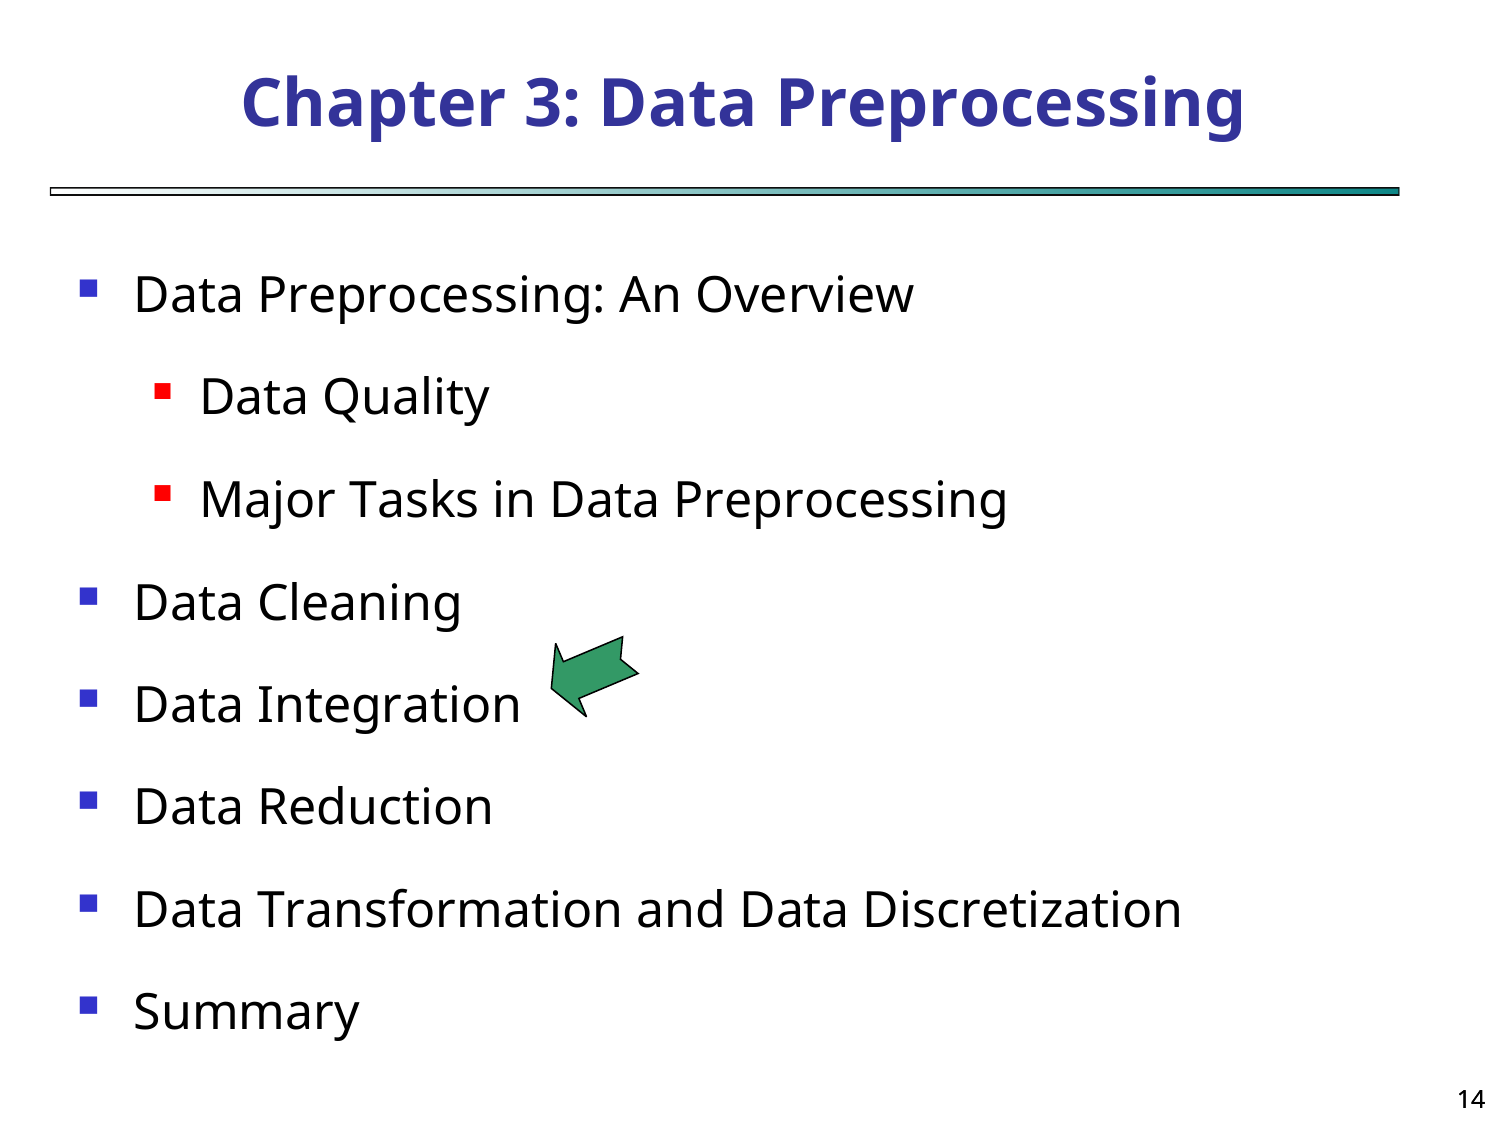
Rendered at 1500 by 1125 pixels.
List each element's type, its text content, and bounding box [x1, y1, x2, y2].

text_box [551, 636, 639, 717]
title Chapter 3: Data Preprocessing [24, 49, 1463, 150]
text_box 1 [1187, 1062, 1500, 1125]
list Data Preprocessing: An Overview Data Quality Major Tasks in Data Preprocessing Data Cleaning Data Integration Data Reduction Data Transformation and Data Discretization Summary [62, 224, 1413, 1063]
